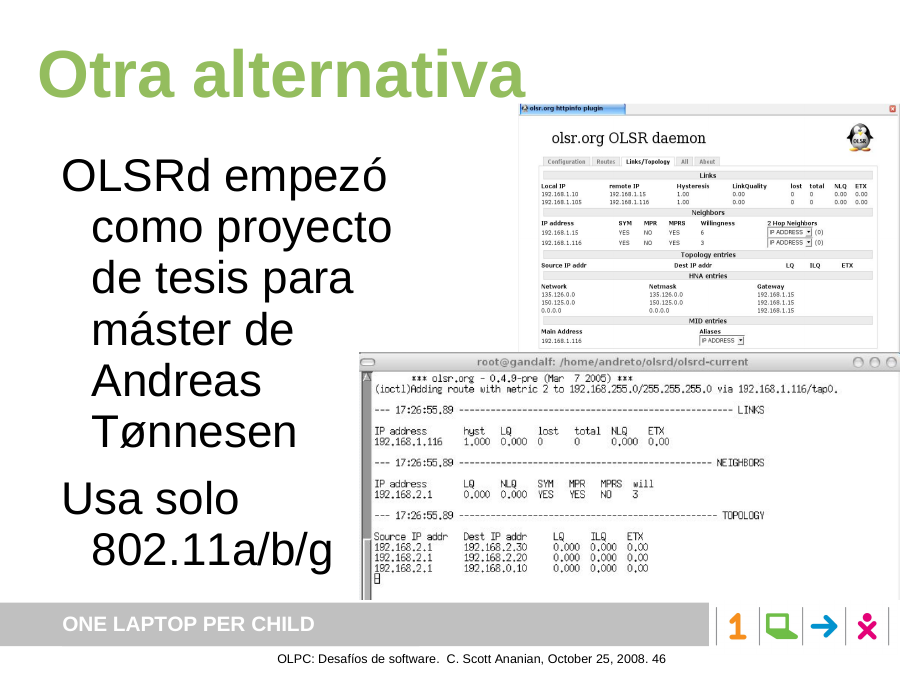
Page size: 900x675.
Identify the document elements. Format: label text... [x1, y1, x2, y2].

picture [359, 103, 900, 655]
title Otra alternativa [37, 37, 856, 226]
list OLSRd empezó como proyecto de tesis para máster de Andreas Tønnesen Usa solo 802.11a/b/g [61, 150, 444, 675]
